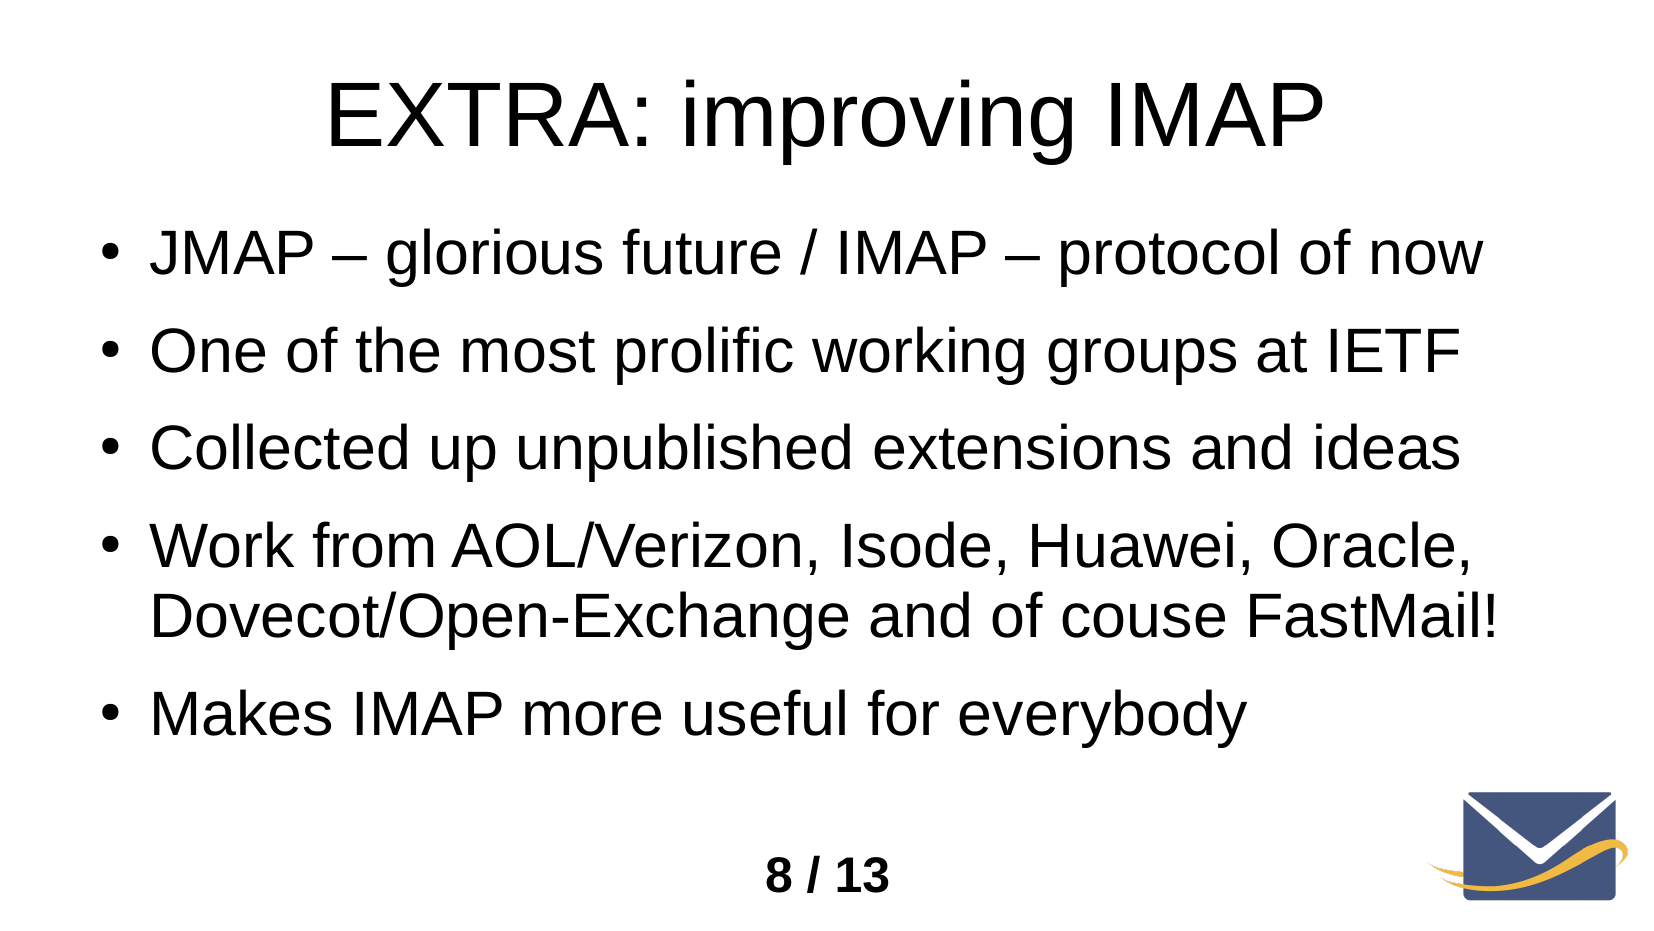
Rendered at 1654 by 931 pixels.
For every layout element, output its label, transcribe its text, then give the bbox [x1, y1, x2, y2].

title EXTRA: improving IMAP [82, 37, 1571, 193]
picture [1417, 746, 1654, 931]
list JMAP – glorious future / IMAP – protocol of now One of the most prolific working groups at IETF Collected up unpublished extensions and ideas Work from AOL/Verizon, Isode, Huawei, Oracle, Dovecot/Open-Exchange and of couse FastMail! Makes IMAP more useful for everybody [82, 217, 1571, 758]
